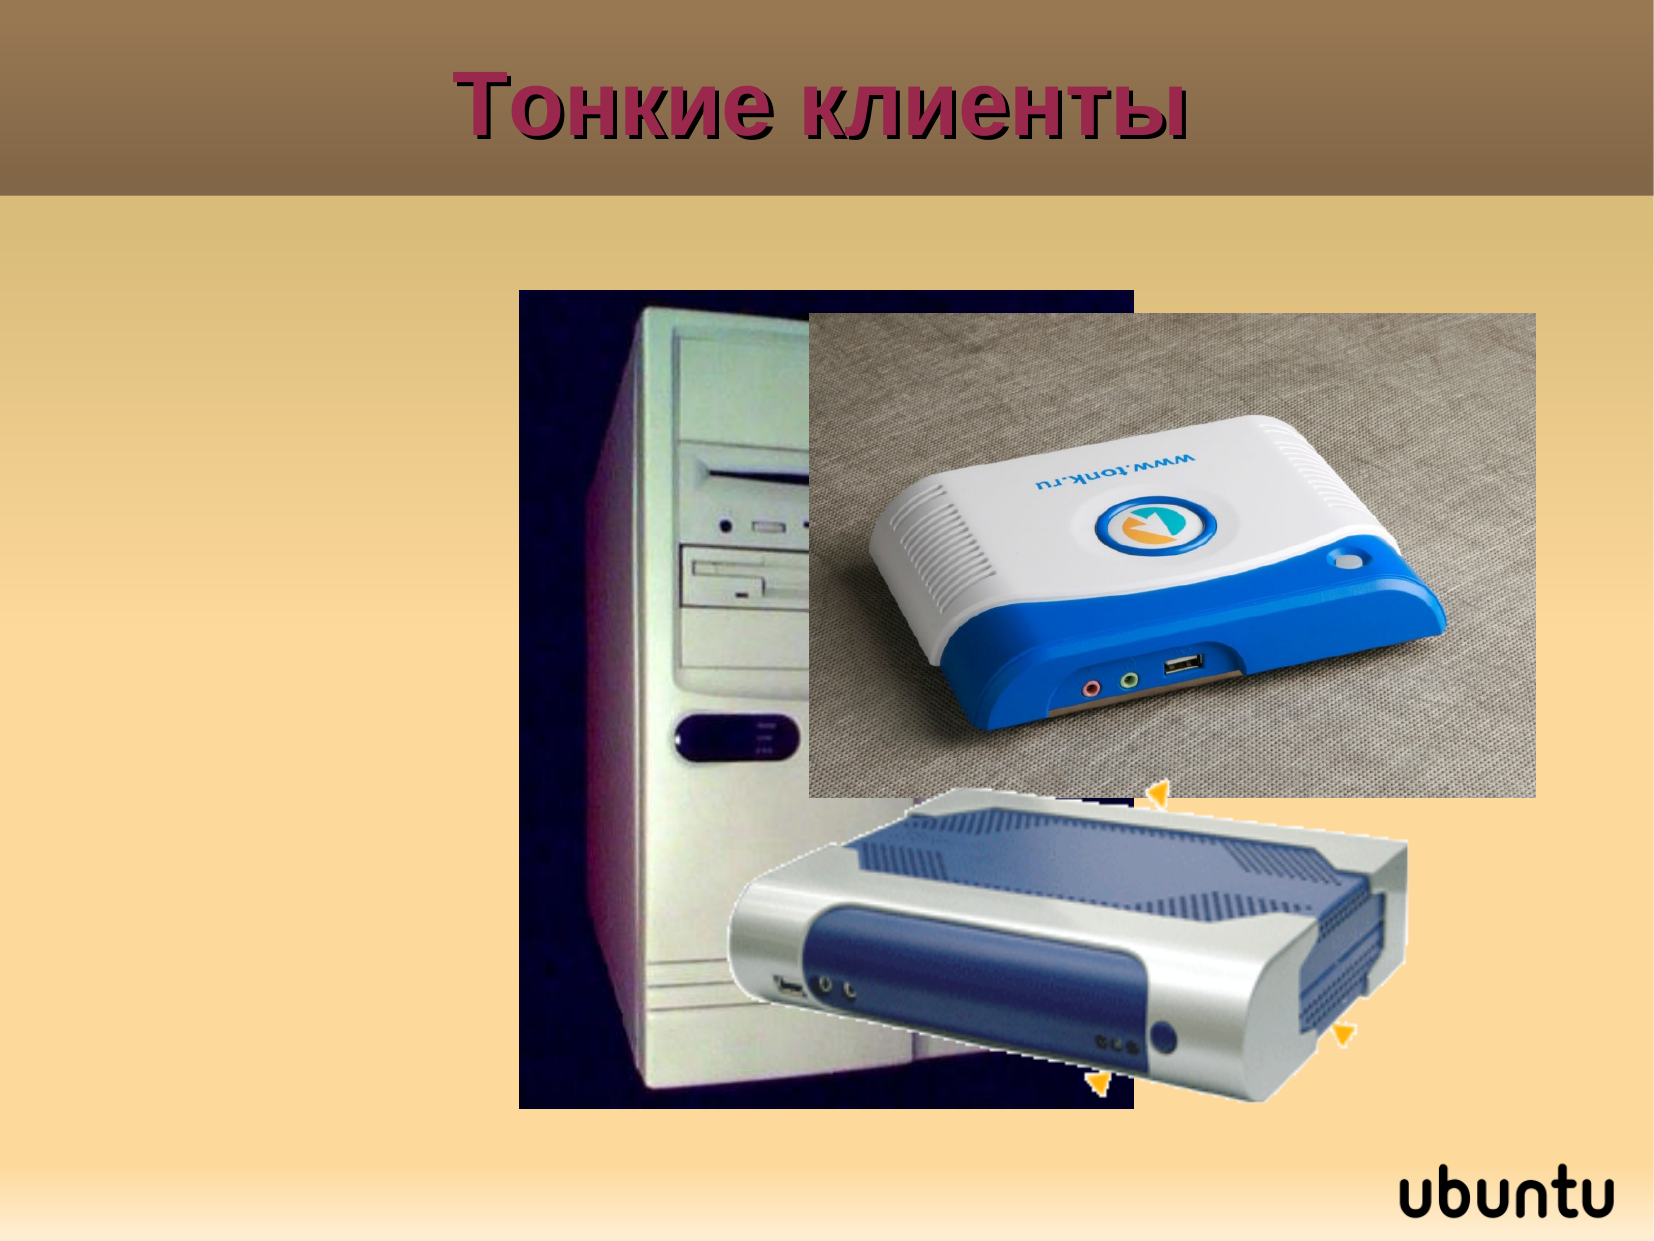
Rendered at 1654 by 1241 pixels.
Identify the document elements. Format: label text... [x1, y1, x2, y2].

picture [0, 0, 1654, 1241]
title Тонкие клиенты [76, 0, 1565, 208]
